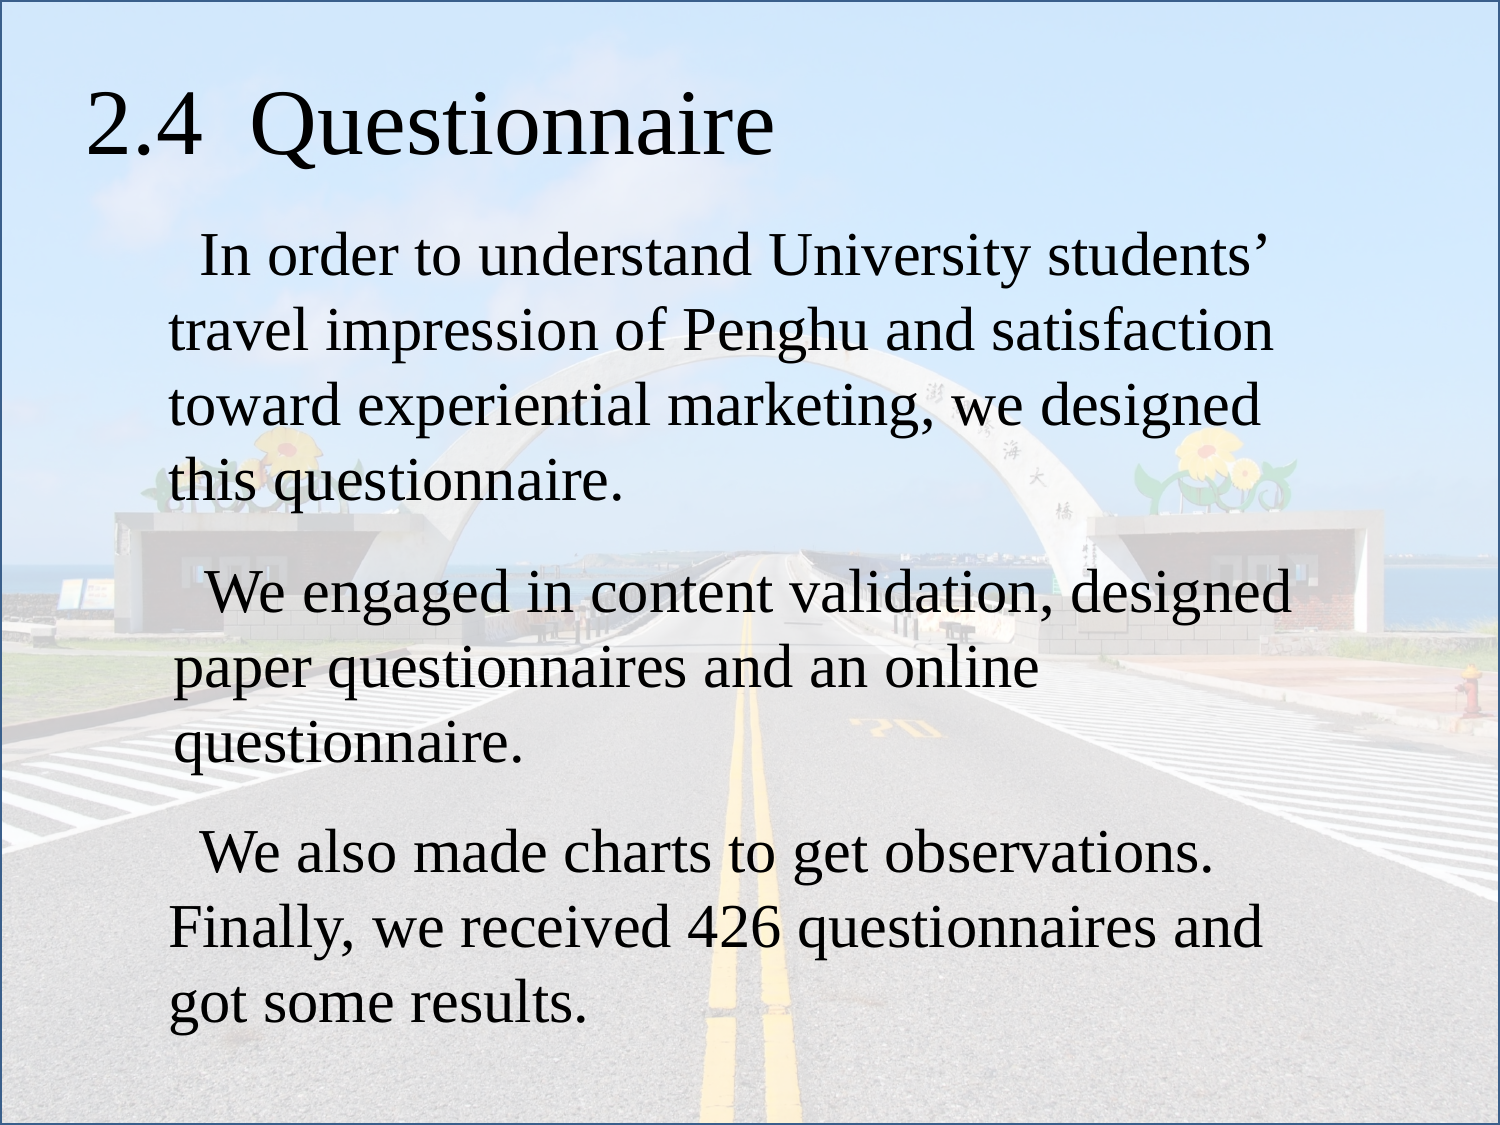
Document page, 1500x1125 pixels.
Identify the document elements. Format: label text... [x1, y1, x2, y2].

title 2.4 Questionnaire [53, 48, 809, 186]
text_box We also made charts to get observations. Finally, we received 426 questionnaires and got some results. [153, 803, 1347, 1043]
text_box In order to understand University students’ travel impression of Penghu and satisfaction toward experiential marketing, we designed this questionnaire. [153, 205, 1347, 520]
text_box We engaged in content validation, designed paper questionnaires and an online questionnaire. [158, 542, 1353, 783]
text_box [0, 0, 1500, 1125]
